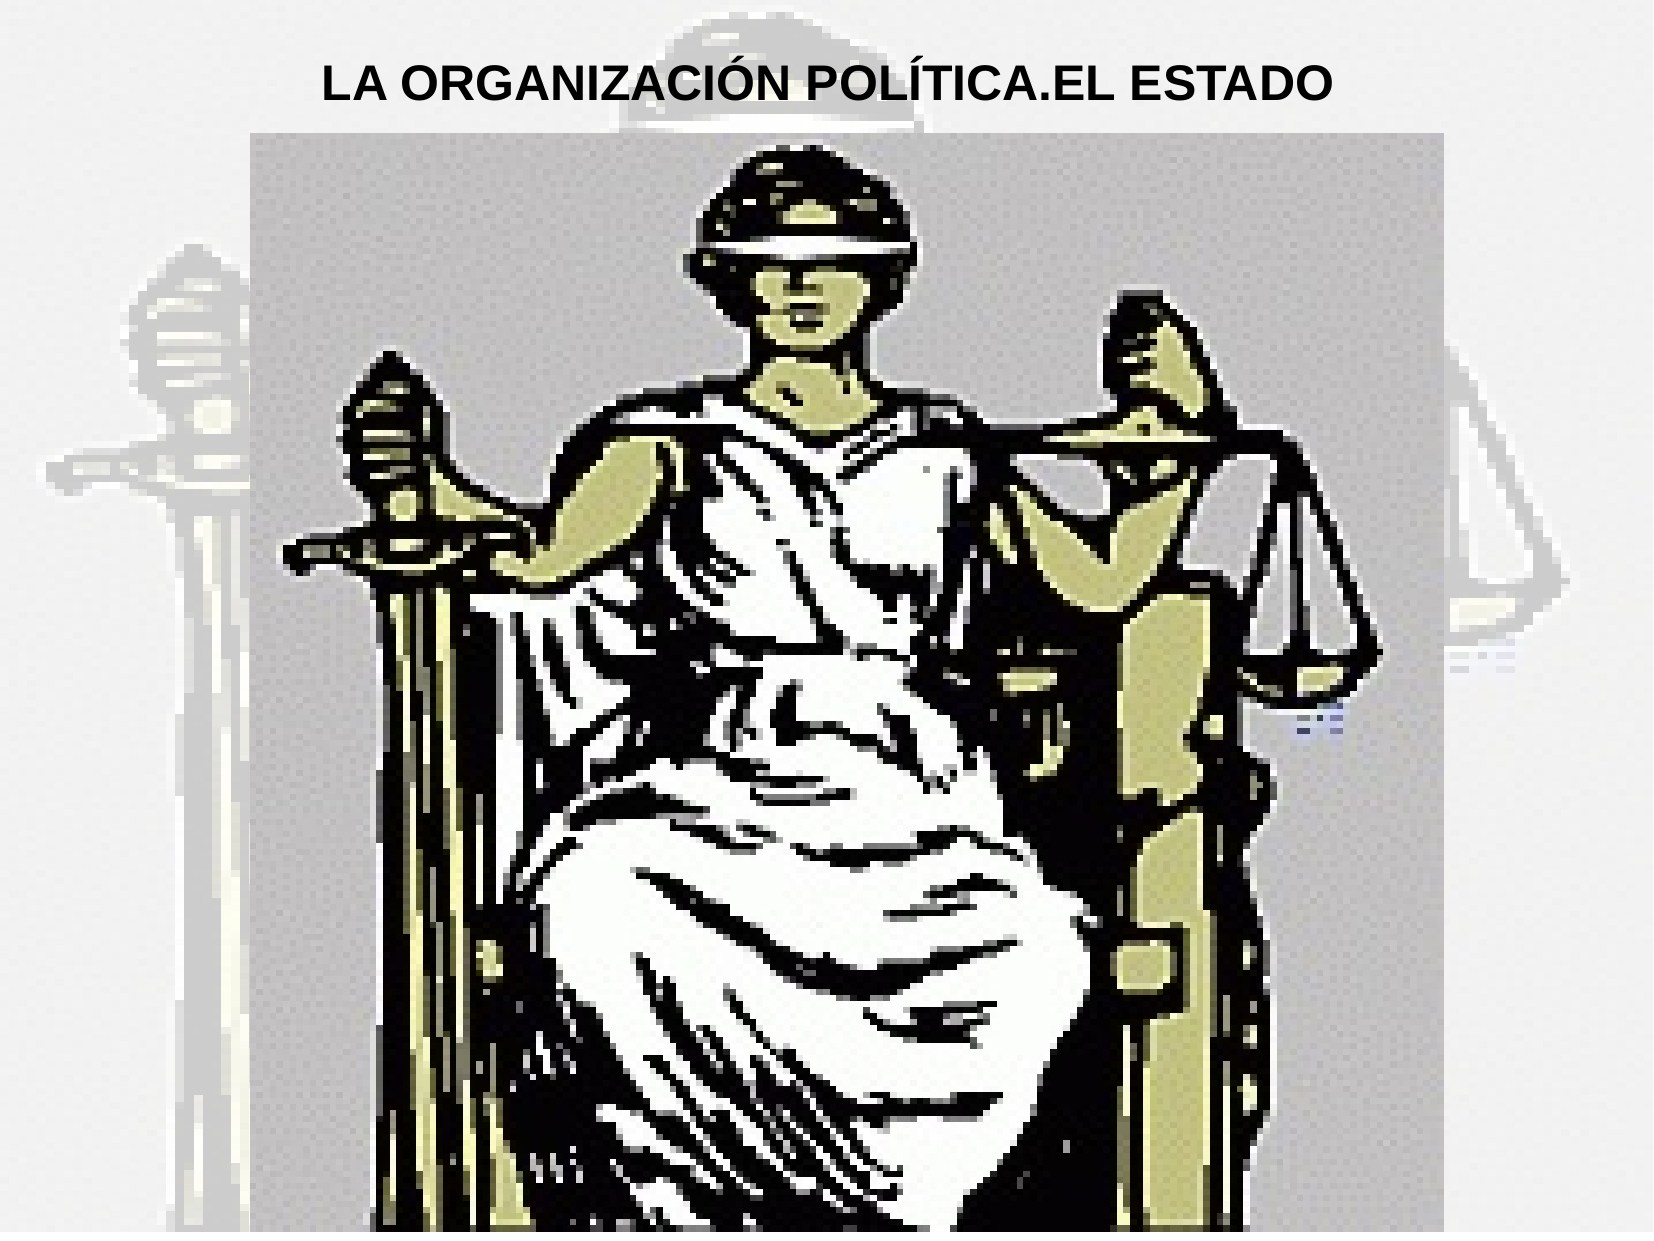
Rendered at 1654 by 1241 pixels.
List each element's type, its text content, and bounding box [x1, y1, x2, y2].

picture [0, 0, 1654, 1232]
text_box LA ORGANIZACIÓN POLÍTICA.EL ESTADO [307, 47, 1350, 119]
